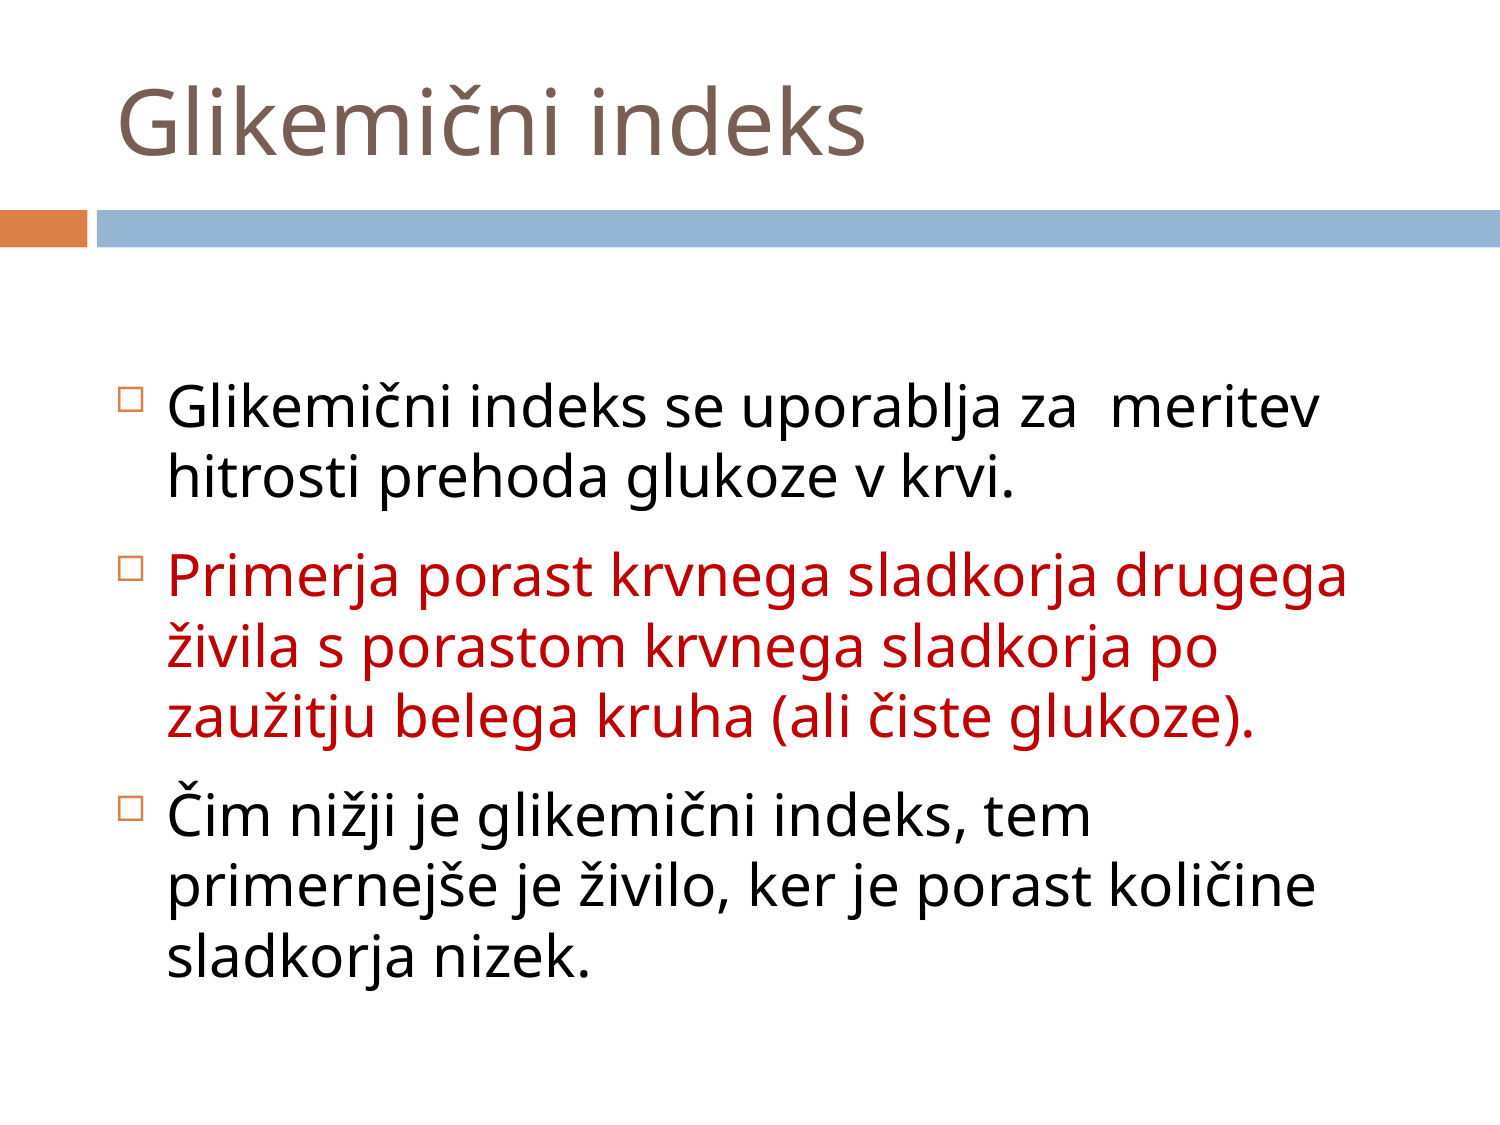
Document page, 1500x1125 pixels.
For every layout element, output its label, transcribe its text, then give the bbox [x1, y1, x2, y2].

list Glikemični indeks se uporablja za meritev hitrosti prehoda glukoze v krvi. Primerja porast krvnega sladkorja drugega živila s porastom krvnega sladkorja po zaužitju belega kruha (ali čiste glukoze). Čim nižji je glikemični indeks, tem primernejše je živilo, ker je porast količine sladkorja nizek. [100, 262, 1438, 1000]
title Glikemični indeks [100, 37, 1438, 200]
